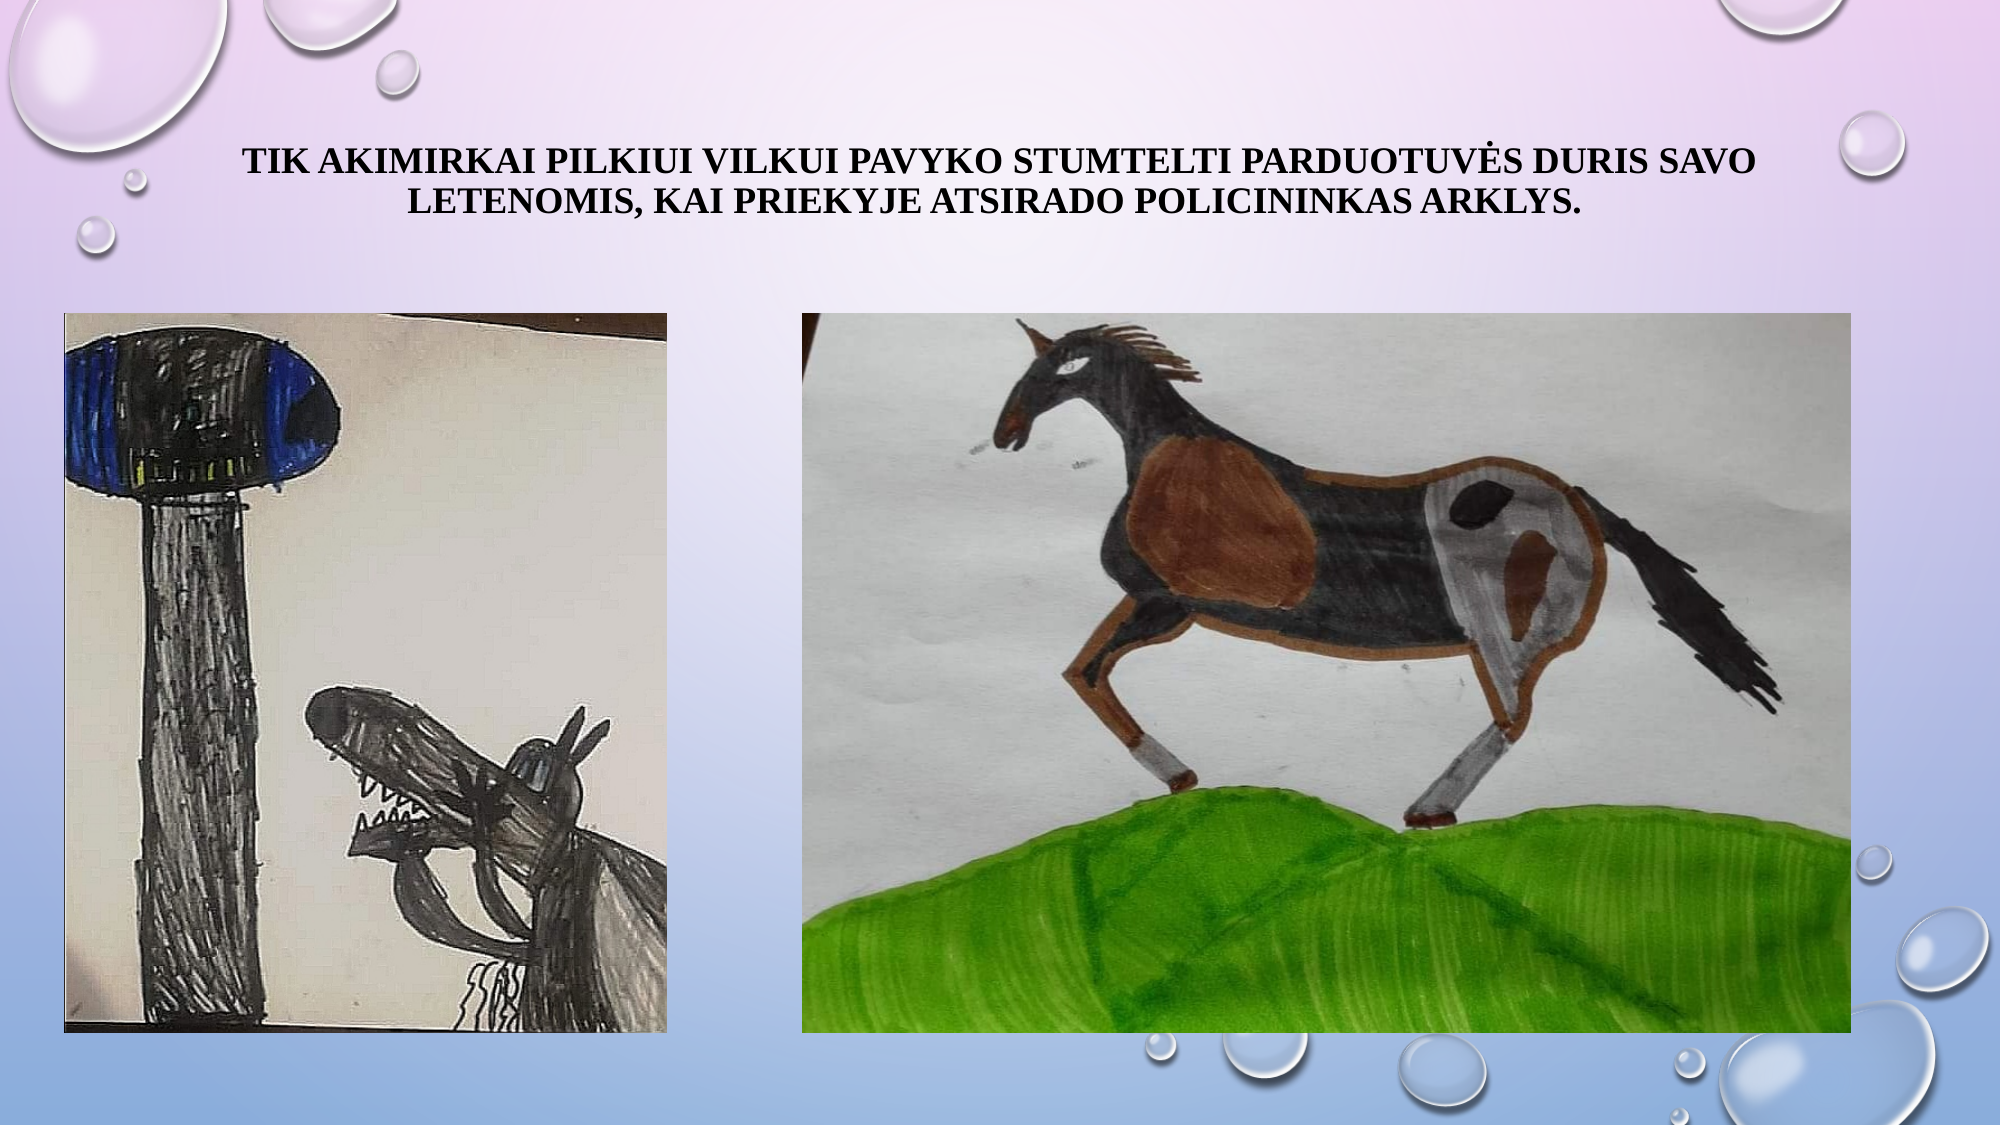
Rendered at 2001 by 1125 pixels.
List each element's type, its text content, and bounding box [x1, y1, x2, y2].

title Tik akimirkai Pilkiui vilkui pavyko stumtelti parduotuvės duris savo letenomis, kai priekyje atsirado policininkas arklys. [149, 0, 1851, 364]
picture [802, 364, 1851, 1033]
picture [64, 313, 667, 1033]
